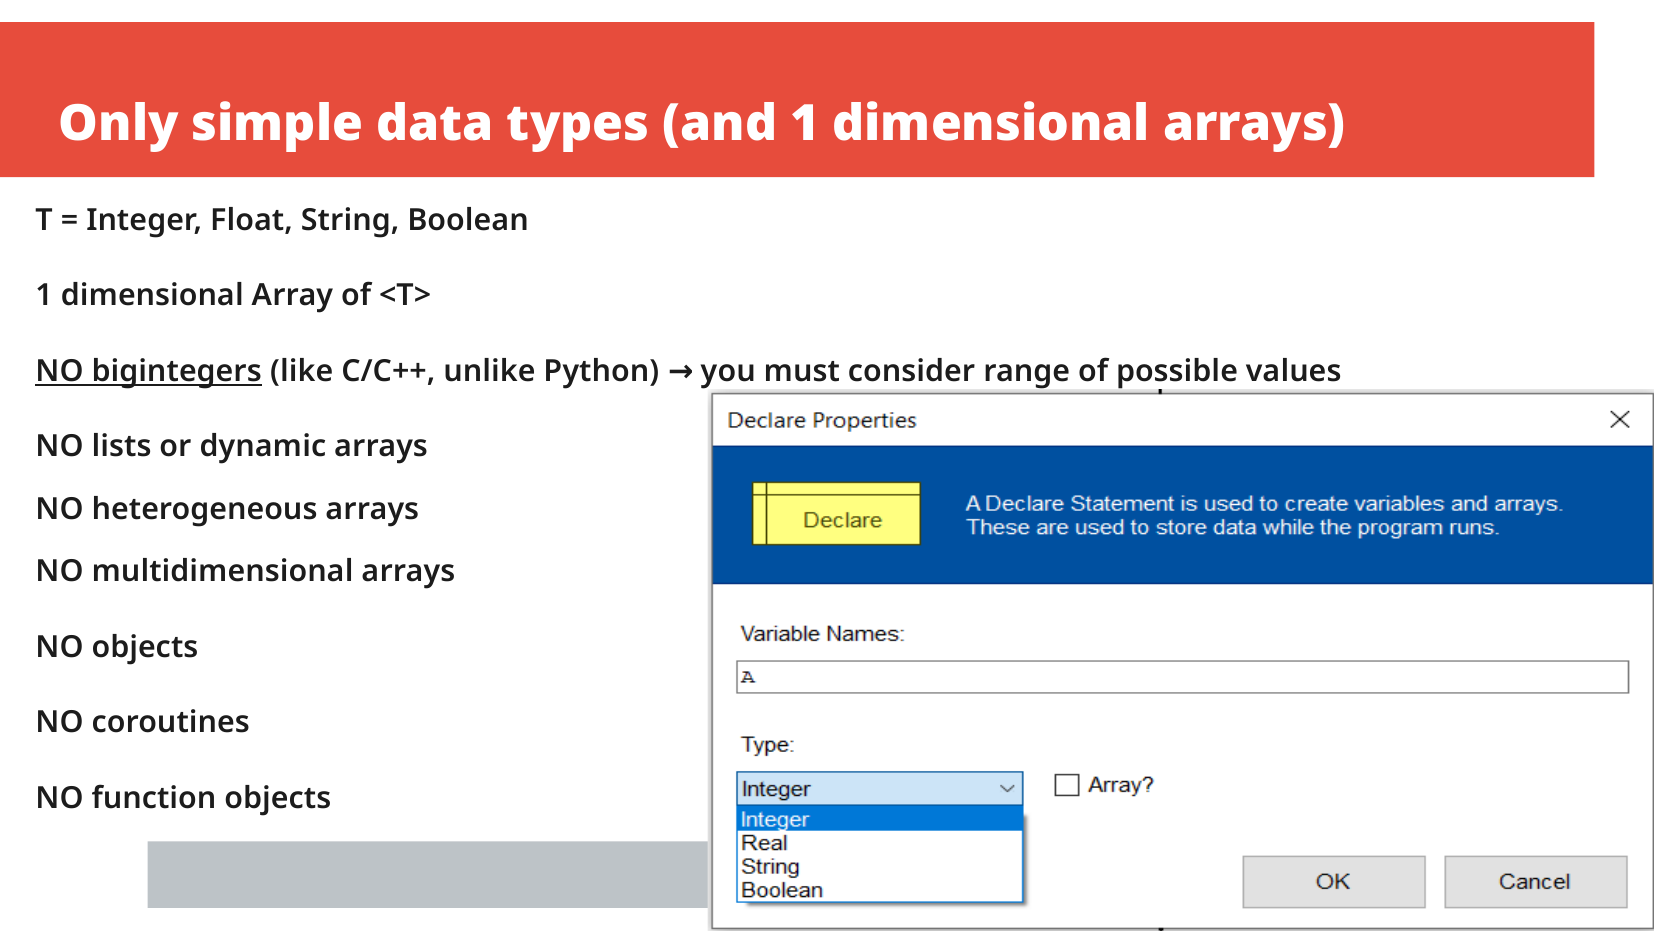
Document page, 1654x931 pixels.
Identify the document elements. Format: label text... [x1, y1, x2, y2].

list T = Integer, Float, String, Boolean 1 dimensional Array of <T> NO bigintegers (like C/C++, unlike Python) → you must consider range of possible values NO lists or dynamic arrays NO heterogeneous arrays NO multidimensional arrays NO objects NO coroutines NO function objects [35, 177, 1595, 820]
picture [707, 389, 1654, 931]
title Only simple data types (and 1 dimensional arrays) [59, 44, 1595, 156]
